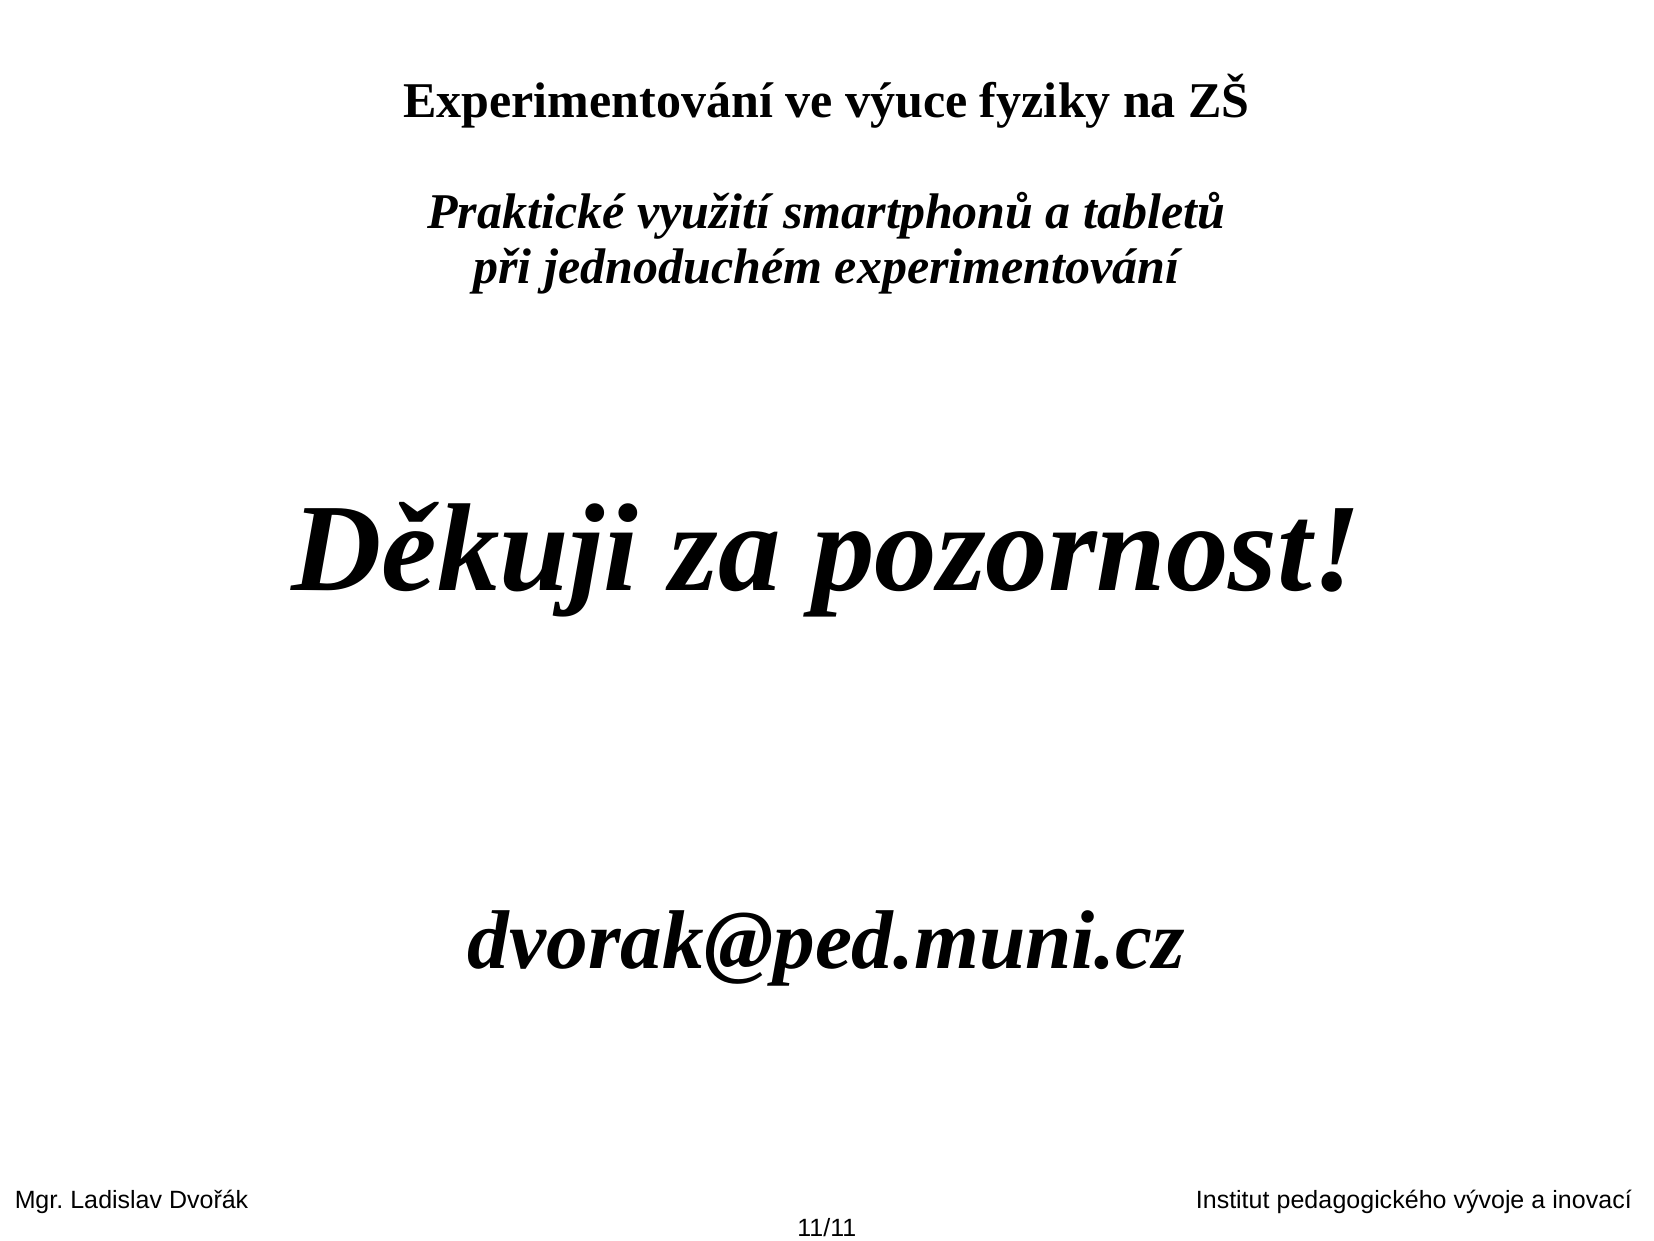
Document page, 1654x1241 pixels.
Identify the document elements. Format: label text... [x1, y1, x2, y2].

subtitle Děkuji za pozornost! dvorak@ped.muni.cz [82, 297, 1571, 1010]
title Experimentování ve výuce fyziky na ZŠ Praktické využití smartphonů a tabletů při jednoduchém experimentování [82, 71, 1571, 297]
text_box Mgr. Ladislav Dvořák Institut pedagogického vývoje a inovací <číslo>/11 [0, 1177, 1654, 1241]
